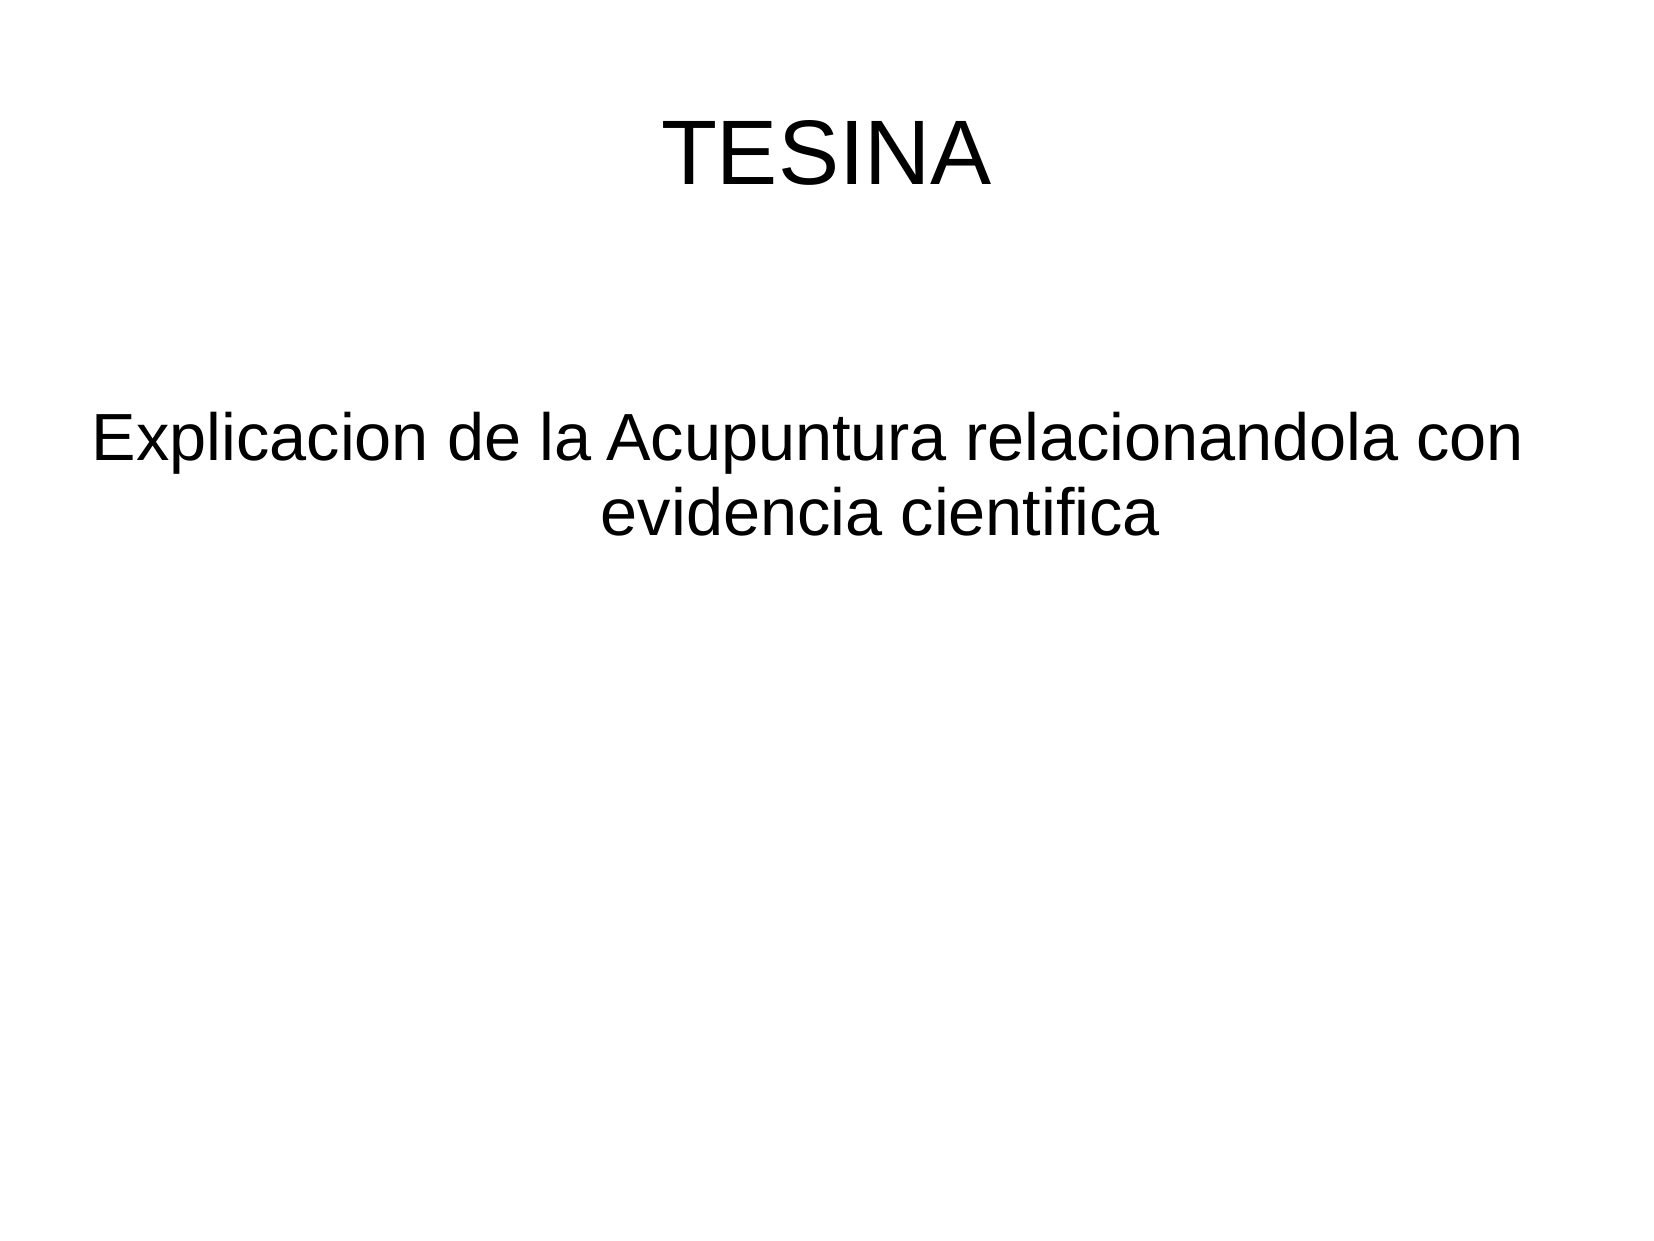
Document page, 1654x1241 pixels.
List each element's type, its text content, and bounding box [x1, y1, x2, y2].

text_box Explicacion de la Acupuntura relacionandola con evidencia cientifica [82, 250, 1571, 1149]
title TESINA [82, 56, 1571, 250]
